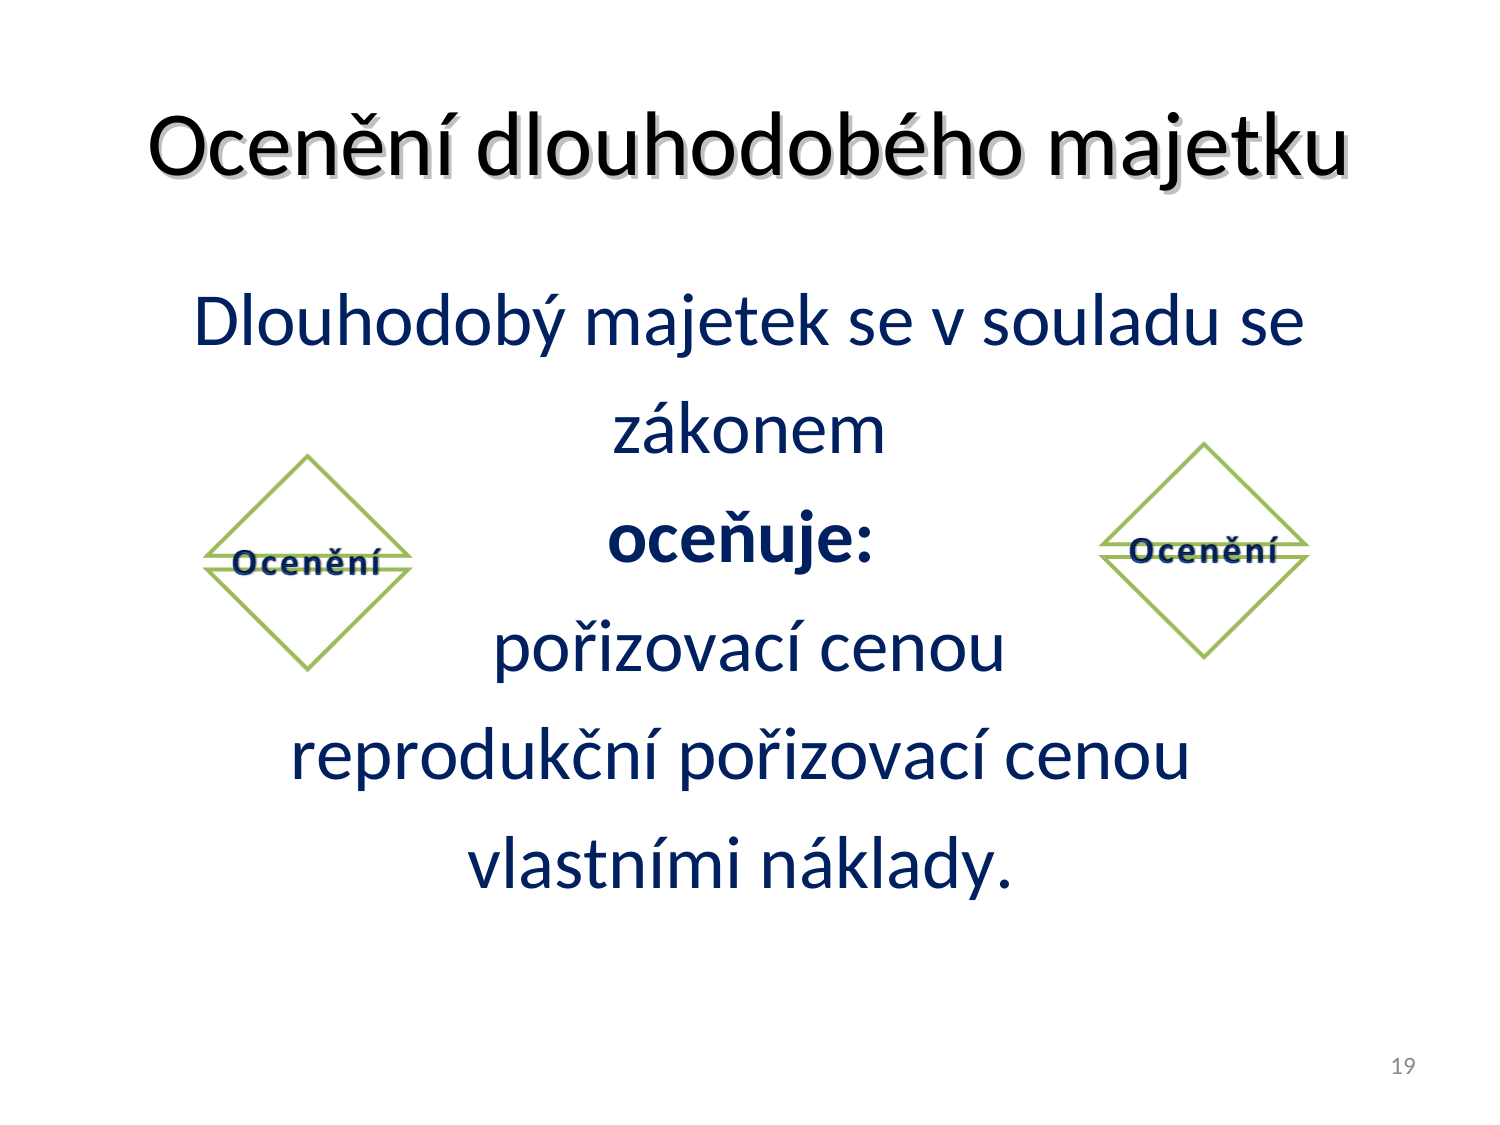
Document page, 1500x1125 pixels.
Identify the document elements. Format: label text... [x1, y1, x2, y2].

text_box <číslo> [1080, 1034, 1431, 1095]
picture [201, 452, 414, 673]
list Dlouhodobý majetek se v souladu se zákonem oceňuje: pořizovací cenou reprodukční pořizovací cenou vlastními náklady. [75, 262, 1426, 1105]
picture [1097, 440, 1311, 661]
title Ocenění dlouhodobého majetku [75, 45, 1426, 233]
